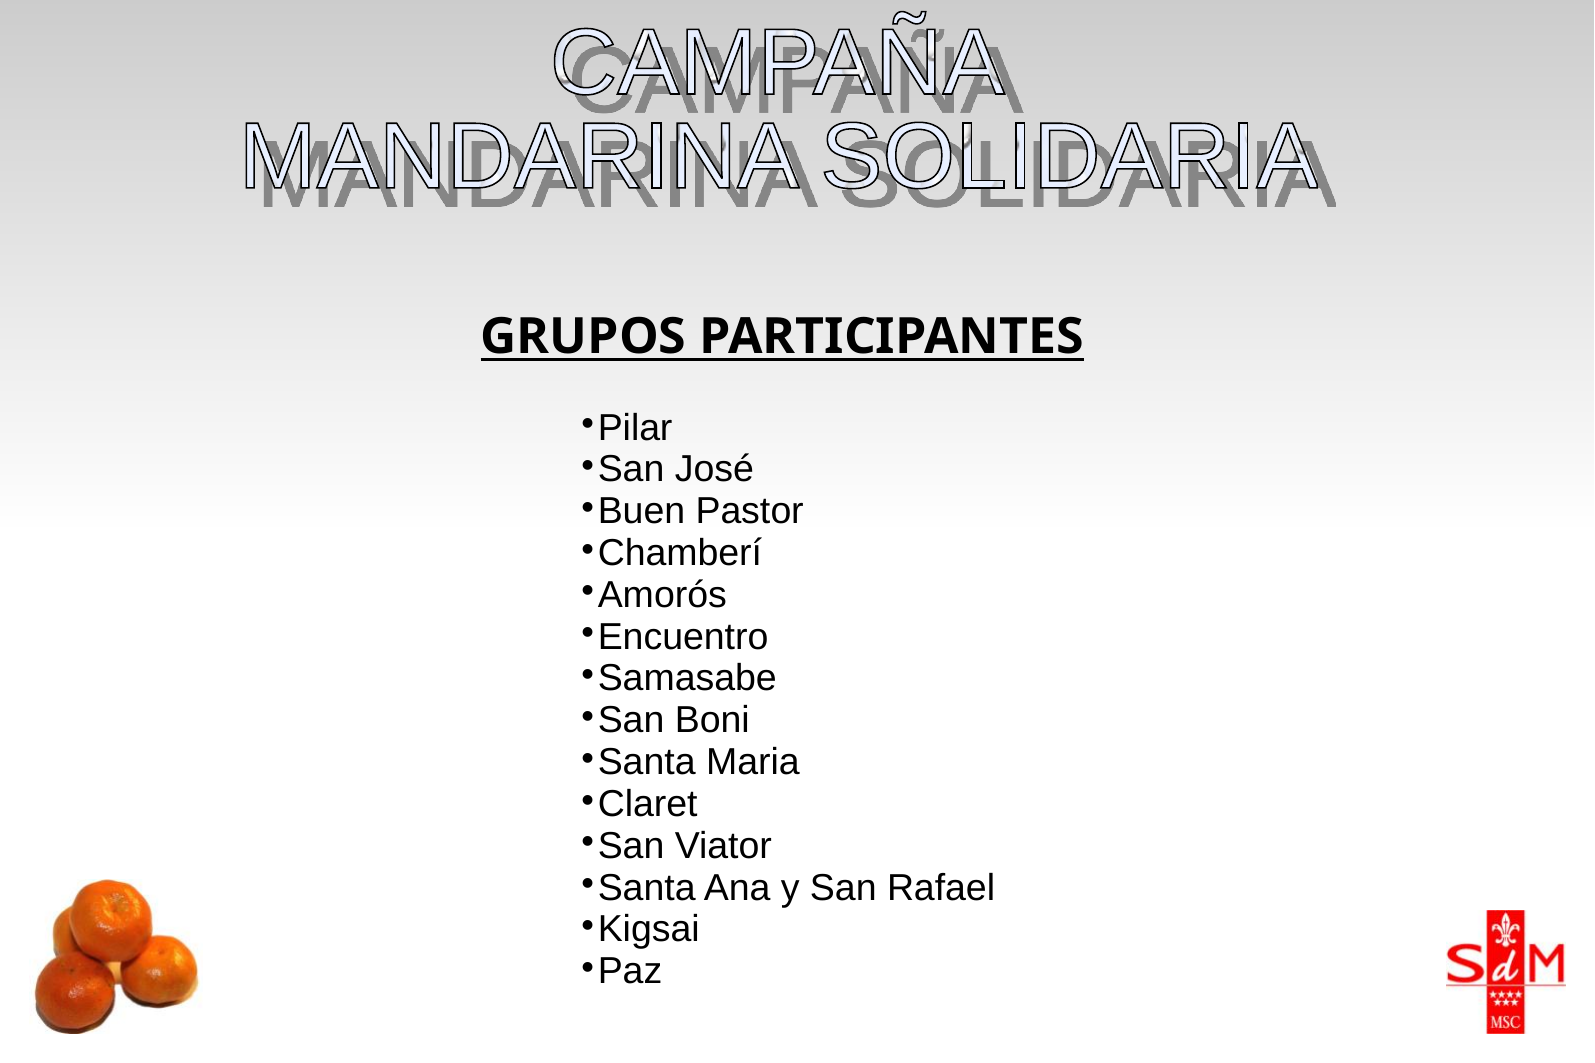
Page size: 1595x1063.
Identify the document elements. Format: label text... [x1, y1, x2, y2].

text_box CAMPAÑA MANDARINA SOLIDARIA [737, 123, 800, 188]
text_box CAMPAÑA MANDARINA SOLIDARIA [554, 28, 614, 95]
text_box CAMPAÑA MANDARINA SOLIDARIA [942, 29, 1005, 95]
text_box CAMPAÑA MANDARINA SOLIDARIA [812, 29, 875, 95]
text_box CAMPAÑA MANDARINA SOLIDARIA [1040, 123, 1097, 188]
text_box CAMPAÑA MANDARINA SOLIDARIA [514, 123, 576, 188]
text_box CAMPAÑA MANDARINA SOLIDARIA [386, 123, 439, 188]
text_box CAMPAÑA MANDARINA SOLIDARIA [962, 123, 1005, 188]
picture [1446, 910, 1566, 1034]
text_box CAMPAÑA MANDARINA SOLIDARIA [1015, 123, 1025, 188]
text_box GRUPOS PARTICIPANTES [354, 295, 1211, 371]
text_box CAMPAÑA MANDARINA SOLIDARIA [677, 123, 730, 188]
text_box CAMPAÑA MANDARINA SOLIDARIA [1170, 123, 1227, 188]
text_box CAMPAÑA MANDARINA SOLIDARIA [652, 123, 661, 188]
text_box CAMPAÑA MANDARINA SOLIDARIA [1256, 123, 1318, 188]
picture [29, 879, 203, 1034]
text_box CAMPAÑA MANDARINA SOLIDARIA [687, 29, 750, 95]
text_box Pilar San José Buen Pastor Chamberí Amorós Encuentro Samasabe San Boni Santa Maria Claret San Viator Santa Ana y San Rafael Kigsai Paz [566, 396, 1187, 1000]
text_box CAMPAÑA MANDARINA SOLIDARIA [765, 29, 815, 95]
text_box CAMPAÑA MANDARINA SOLIDARIA [882, 29, 935, 95]
text_box CAMPAÑA MANDARINA SOLIDARIA [1100, 123, 1163, 188]
text_box CAMPAÑA MANDARINA SOLIDARIA [246, 123, 309, 188]
text_box CAMPAÑA MANDARINA SOLIDARIA [316, 123, 379, 188]
text_box CAMPAÑA MANDARINA SOLIDARIA [617, 29, 680, 95]
text_box CAMPAÑA MANDARINA SOLIDARIA [583, 123, 640, 188]
text_box CAMPAÑA MANDARINA SOLIDARIA [824, 122, 879, 189]
text_box CAMPAÑA MANDARINA SOLIDARIA [886, 122, 951, 189]
text_box CAMPAÑA MANDARINA SOLIDARIA [454, 123, 510, 188]
text_box CAMPAÑA MANDARINA SOLIDARIA [1239, 123, 1248, 188]
